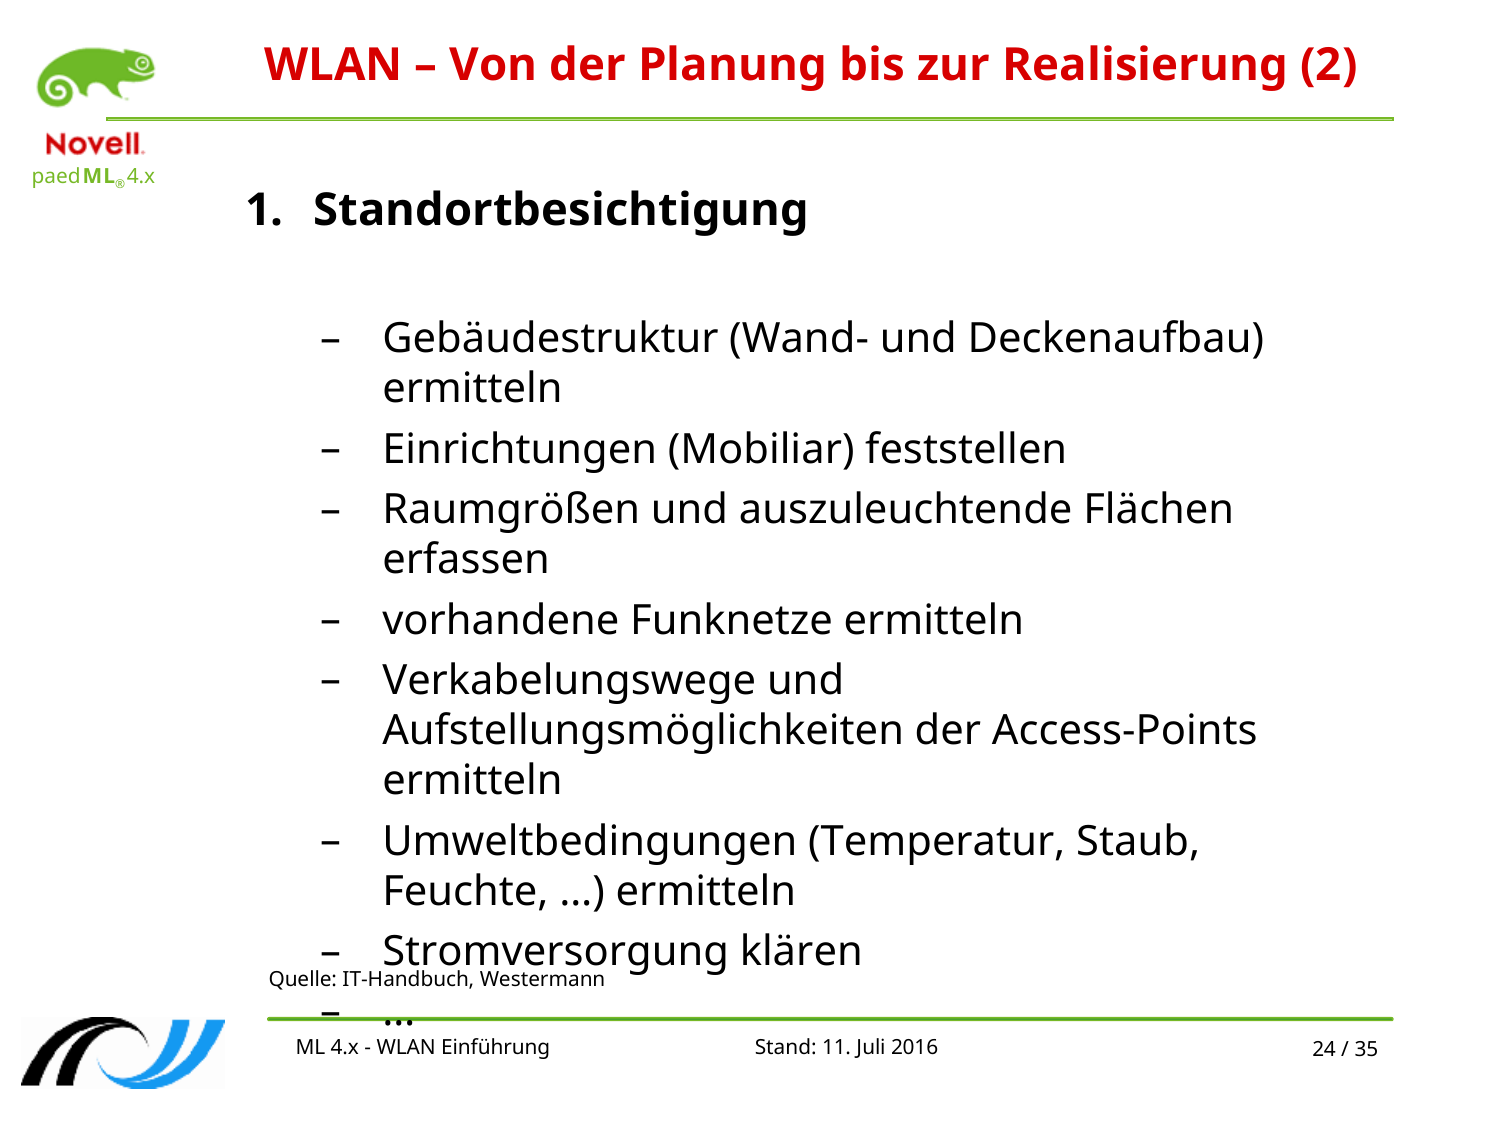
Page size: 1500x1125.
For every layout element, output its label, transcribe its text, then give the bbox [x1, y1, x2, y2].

text_box Quelle: IT-Handbuch, Westermann [253, 958, 674, 999]
picture [21, 1017, 225, 1089]
list Standortbesichtigung Gebäudestruktur (Wand- und Deckenaufbau) ermitteln Einrichtungen (Mobiliar) feststellen Raumgrößen und auszuleuchtende Flächen erfassen vorhandene Funknetze ermitteln Verkabelungswege und Aufstellungsmöglichkeiten der Access-Points ermitteln Umweltbedingungen (Temperatur, Staub, Feuchte, …) ermitteln Stromversorgung klären … [230, 172, 1388, 1010]
picture [24, 32, 167, 175]
title WLAN – Von der Planung bis zur Realisierung (2) [232, 12, 1465, 113]
